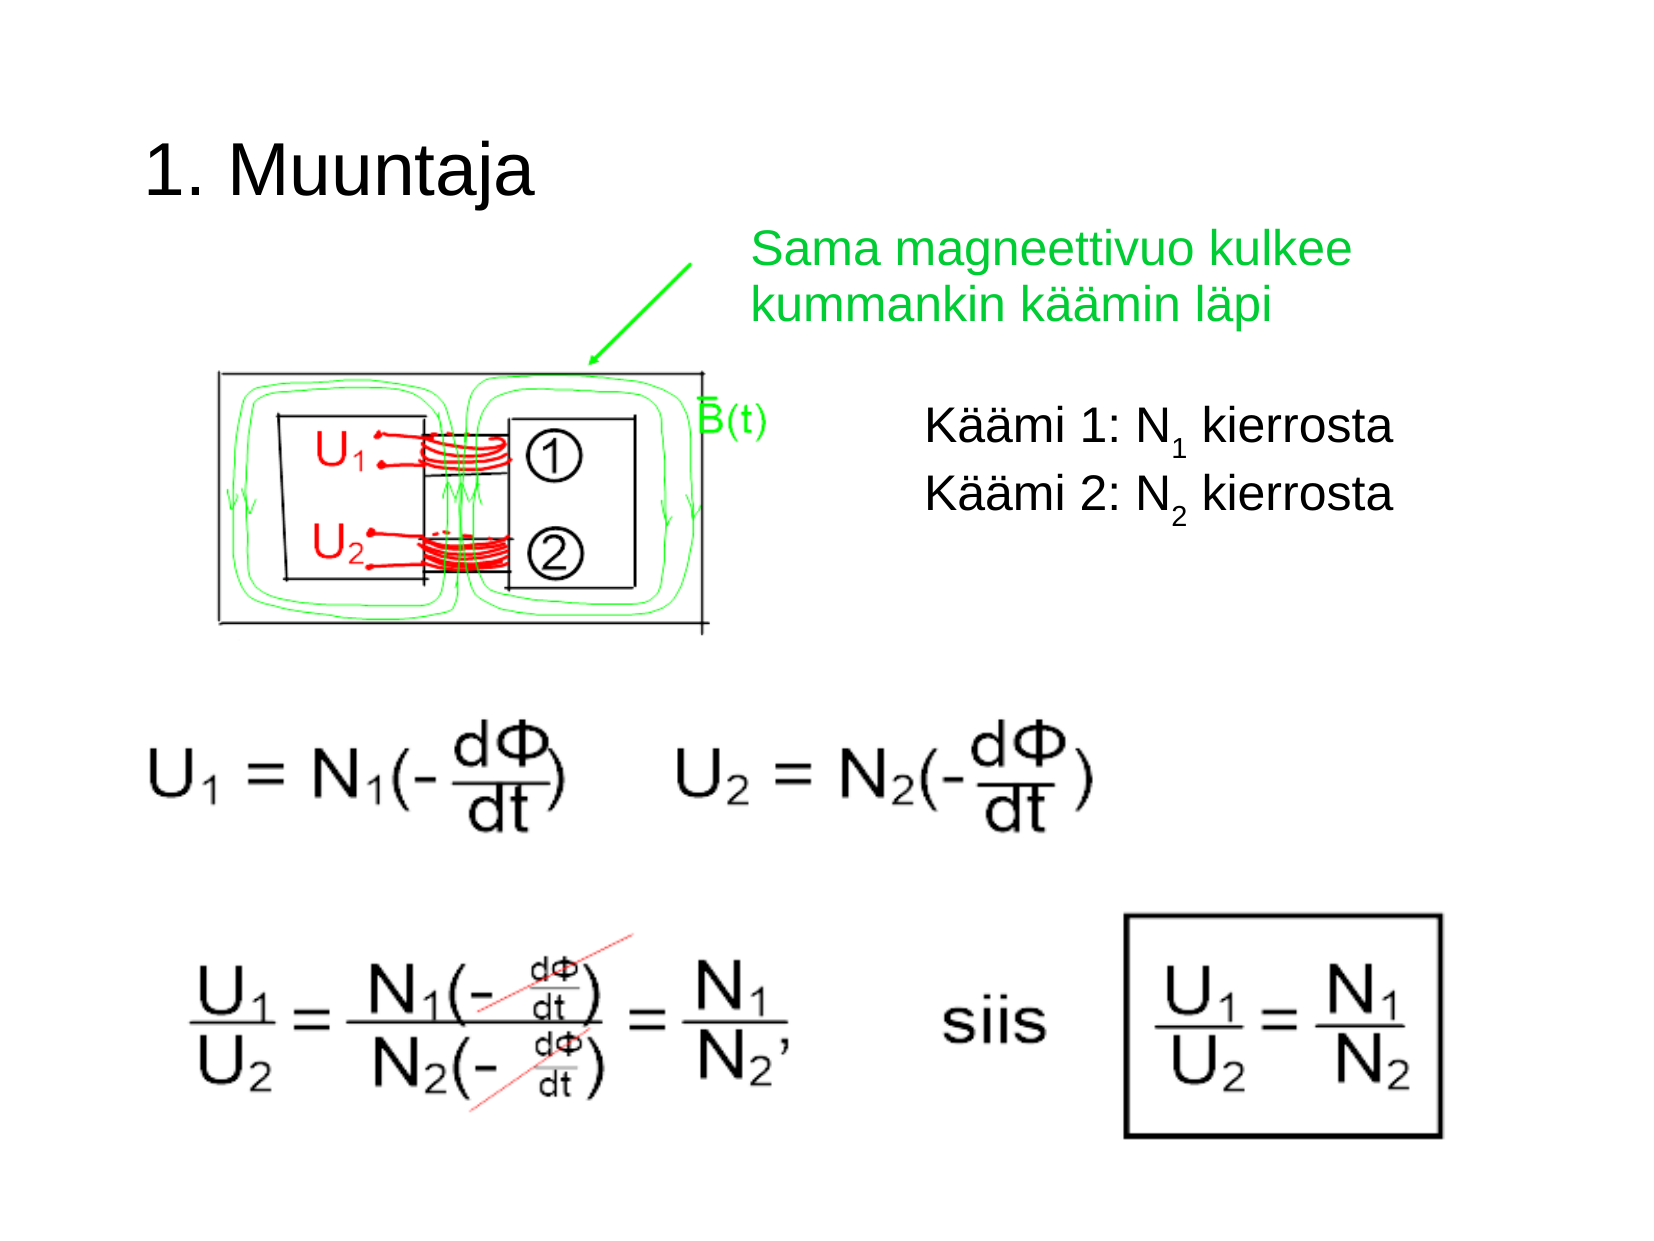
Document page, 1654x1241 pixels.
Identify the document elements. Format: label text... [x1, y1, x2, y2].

picture [82, 249, 1541, 1159]
text_box 1. Muuntaja [129, 120, 638, 225]
text_box Sama magneettivuo kulkee kummankin käämin läpi [735, 212, 1382, 355]
text_box Käämi 1: N1 kierrosta Käämi 2: N2 kierrosta [909, 389, 1524, 628]
